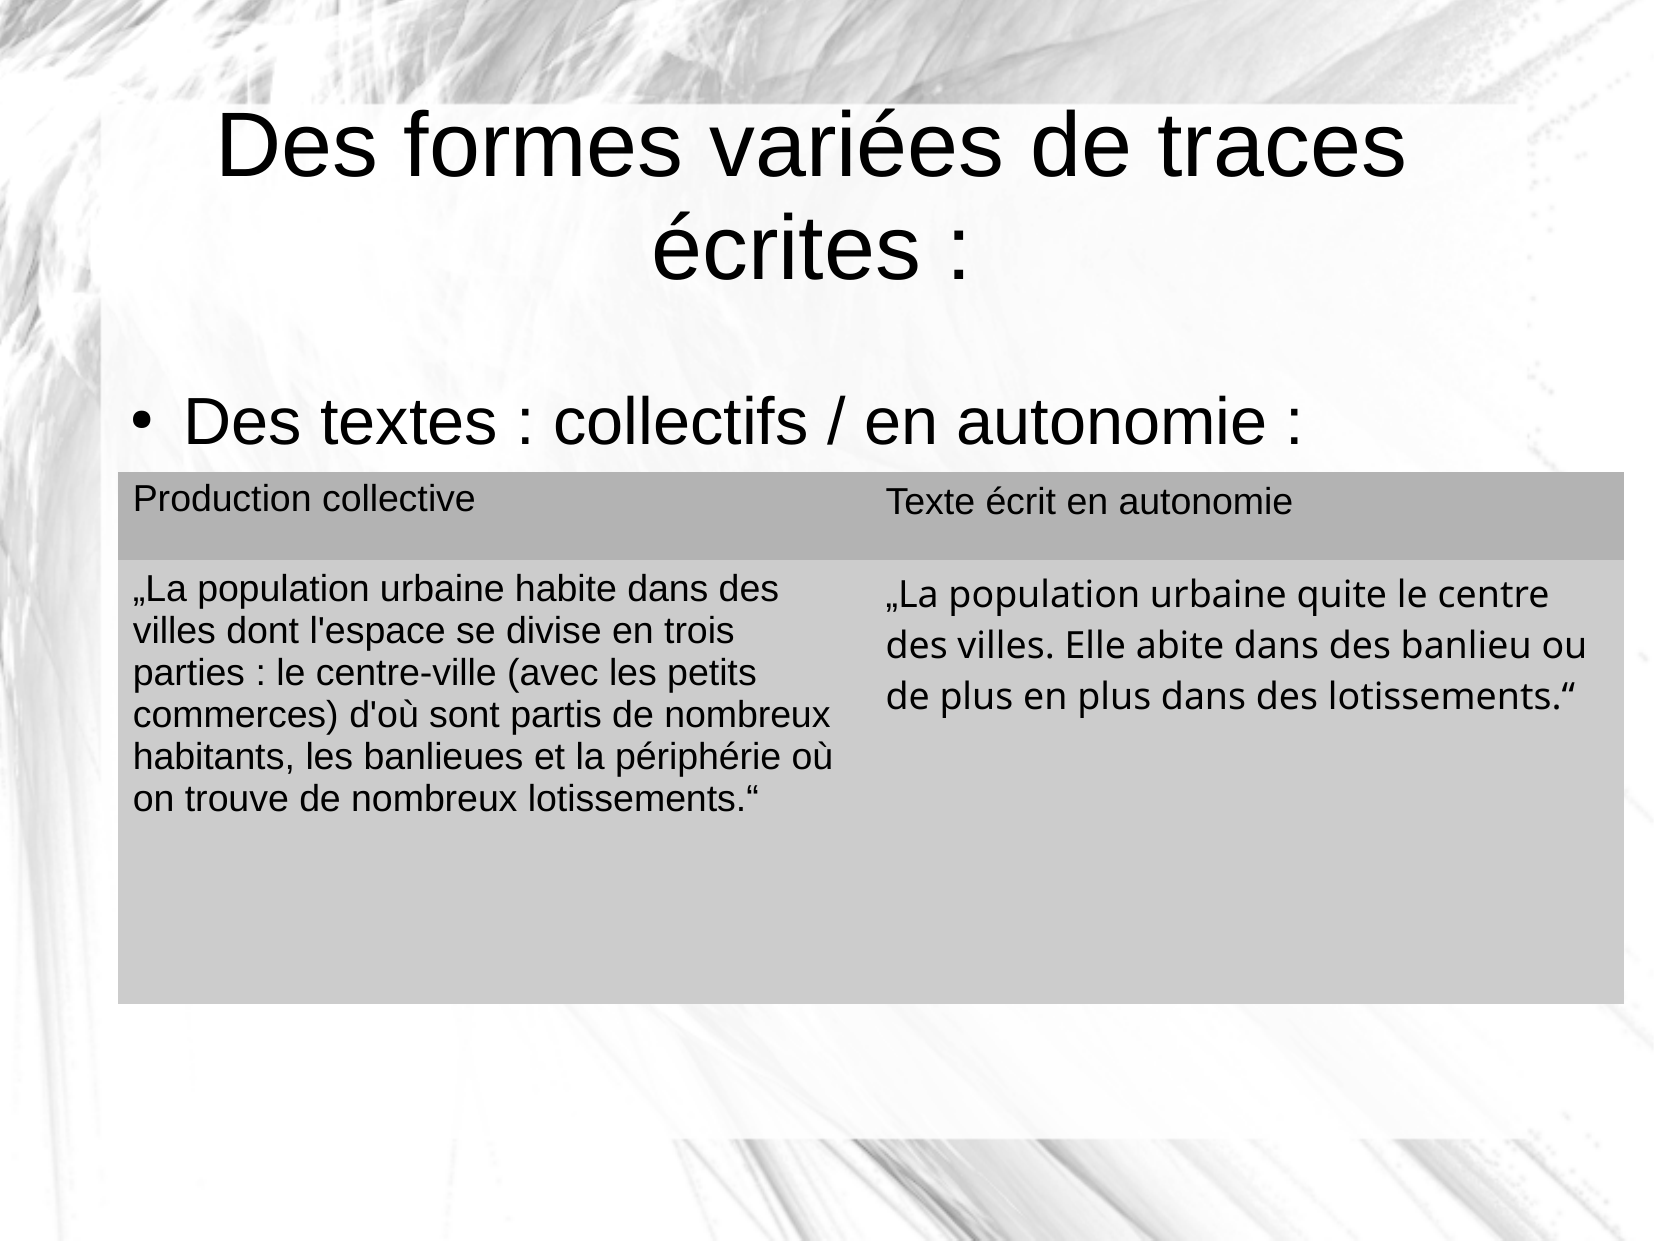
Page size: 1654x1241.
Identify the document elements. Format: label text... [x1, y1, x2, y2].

list [118, 319, 1571, 472]
title Des formes variées de traces écrites : [118, 93, 1506, 299]
table_cell „La population urbaine habite dans des villes dont l'espace se divise en trois parties : le centre-ville (avec les petits commerces) d'où sont partis de nombreux habitants, les banlieues et la périphérie où on trouve de nombreux lotissements.“ [118, 560, 871, 1004]
table_header Production collective [118, 472, 871, 560]
table_header Texte écrit en autonomie [871, 472, 1624, 560]
table_cell „La population urbaine quite le centre des villes. Elle abite dans des banlieu ou de plus en plus dans des lotissements.“ [871, 560, 1624, 1004]
list Des textes : collectifs / en autonomie : [112, 383, 1565, 1085]
picture [0, 0, 1654, 1241]
